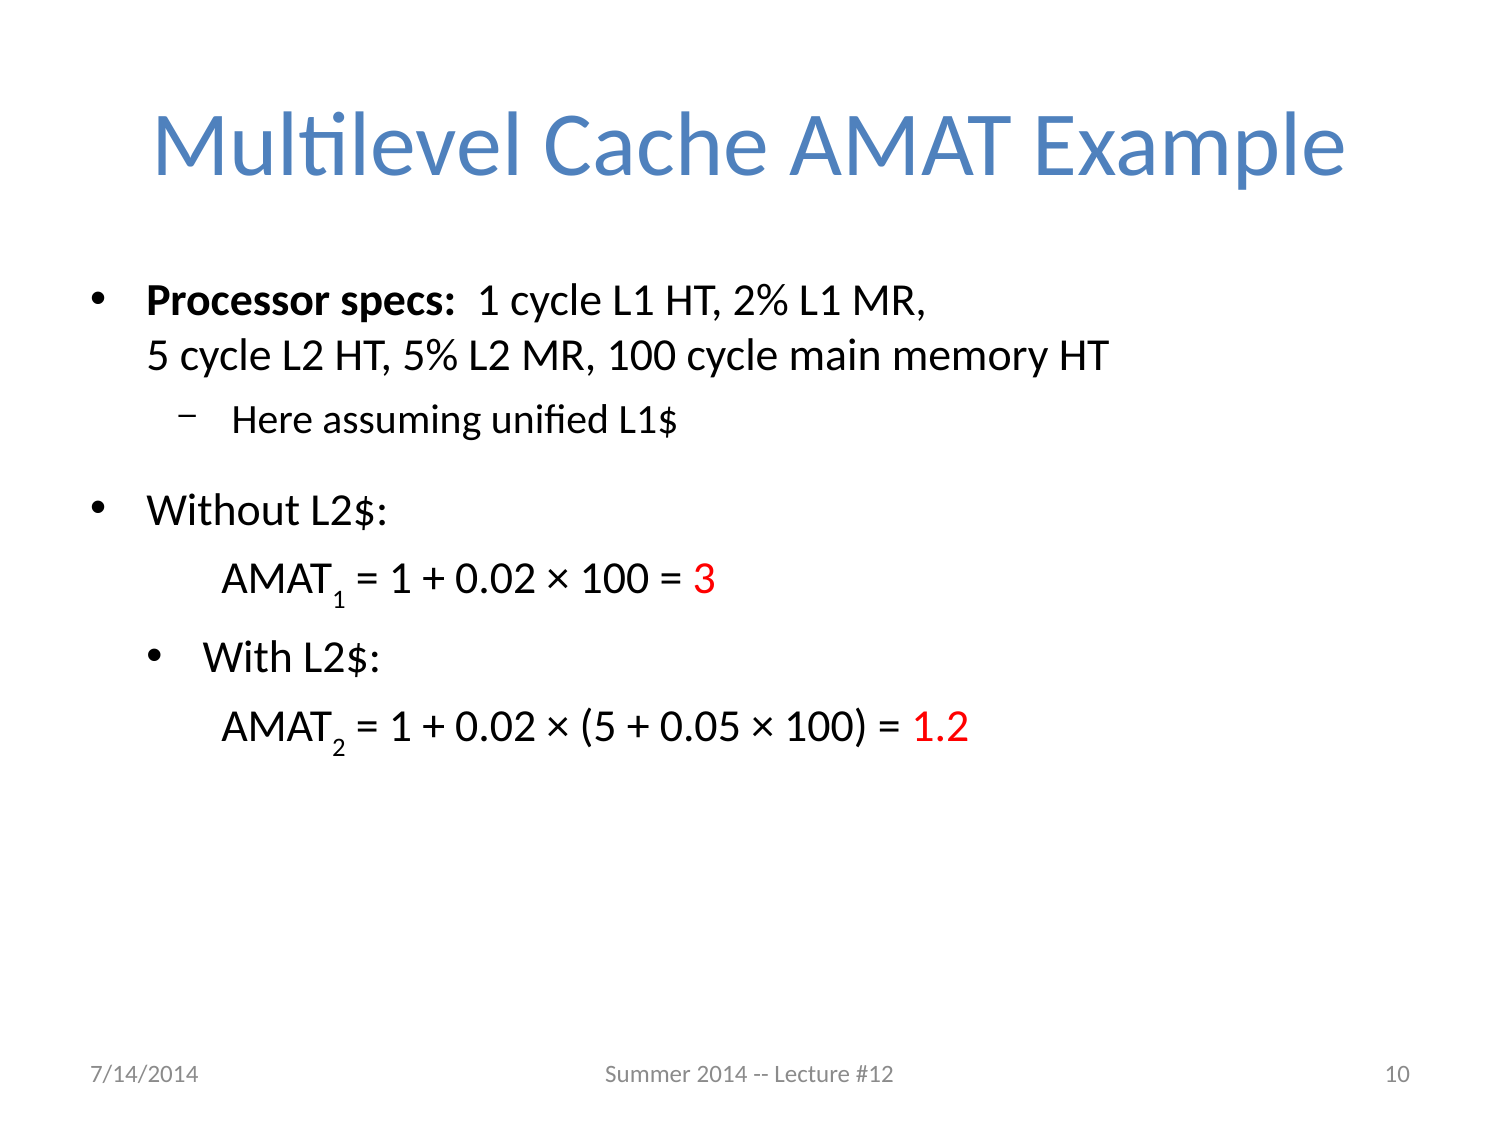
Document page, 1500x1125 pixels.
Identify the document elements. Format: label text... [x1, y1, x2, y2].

footer Summer 2014 -- Lecture #12 [512, 1042, 988, 1103]
slide_number <number> [1074, 1042, 1425, 1103]
slide_number 7/14/2014 [75, 1042, 425, 1103]
title Multilevel Cache AMAT Example [75, 45, 1425, 233]
list Processor specs: 1 cycle L1 HT, 2% L1 MR, 5 cycle L2 HT, 5% L2 MR, 100 cycle main memory HT Here assuming unified L1$ Without L2$: AMAT1 = 1 + 0.02 × 100 = 3 With L2$: AMAT2 = 1 + 0.02 × (5 + 0.05 × 100) = 1.2 [75, 262, 1425, 1073]
